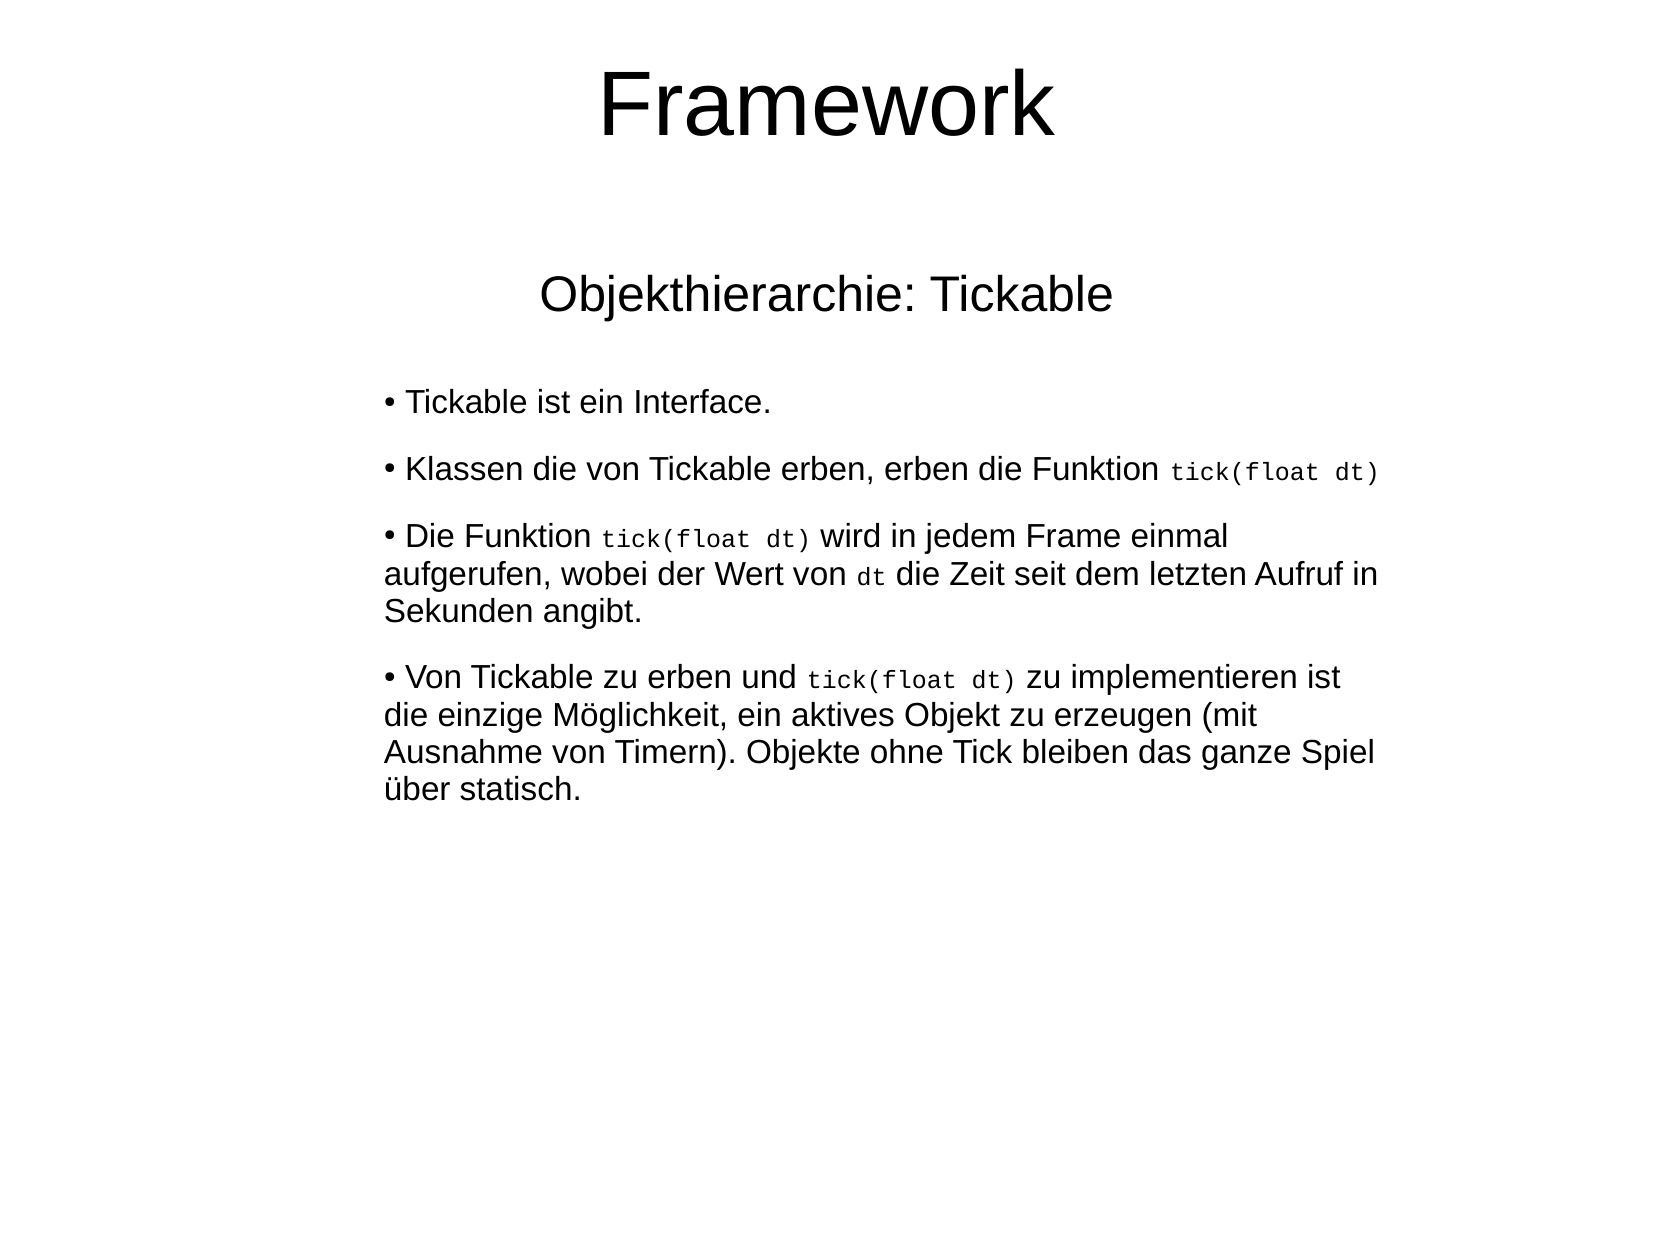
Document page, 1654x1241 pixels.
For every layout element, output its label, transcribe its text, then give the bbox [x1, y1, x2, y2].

text_box Objekthierarchie: Tickable [82, 265, 1571, 325]
title Framework [82, 0, 1571, 208]
subtitle Tickable ist ein Interface. Klassen die von Tickable erben, erben die Funktion tick(float dt) Die Funktion tick(float dt) wird in jedem Frame einmal aufgerufen, wobei der Wert von dt die Zeit seit dem letzten Aufruf in Sekunden angibt. Von Tickable zu erben und tick(float dt) zu implementieren ist die einzige Möglichkeit, ein aktives Objekt zu erzeugen (mit Ausnahme von Timern). Objekte ohne Tick bleiben das ganze Spiel über statisch. [383, 383, 1388, 808]
